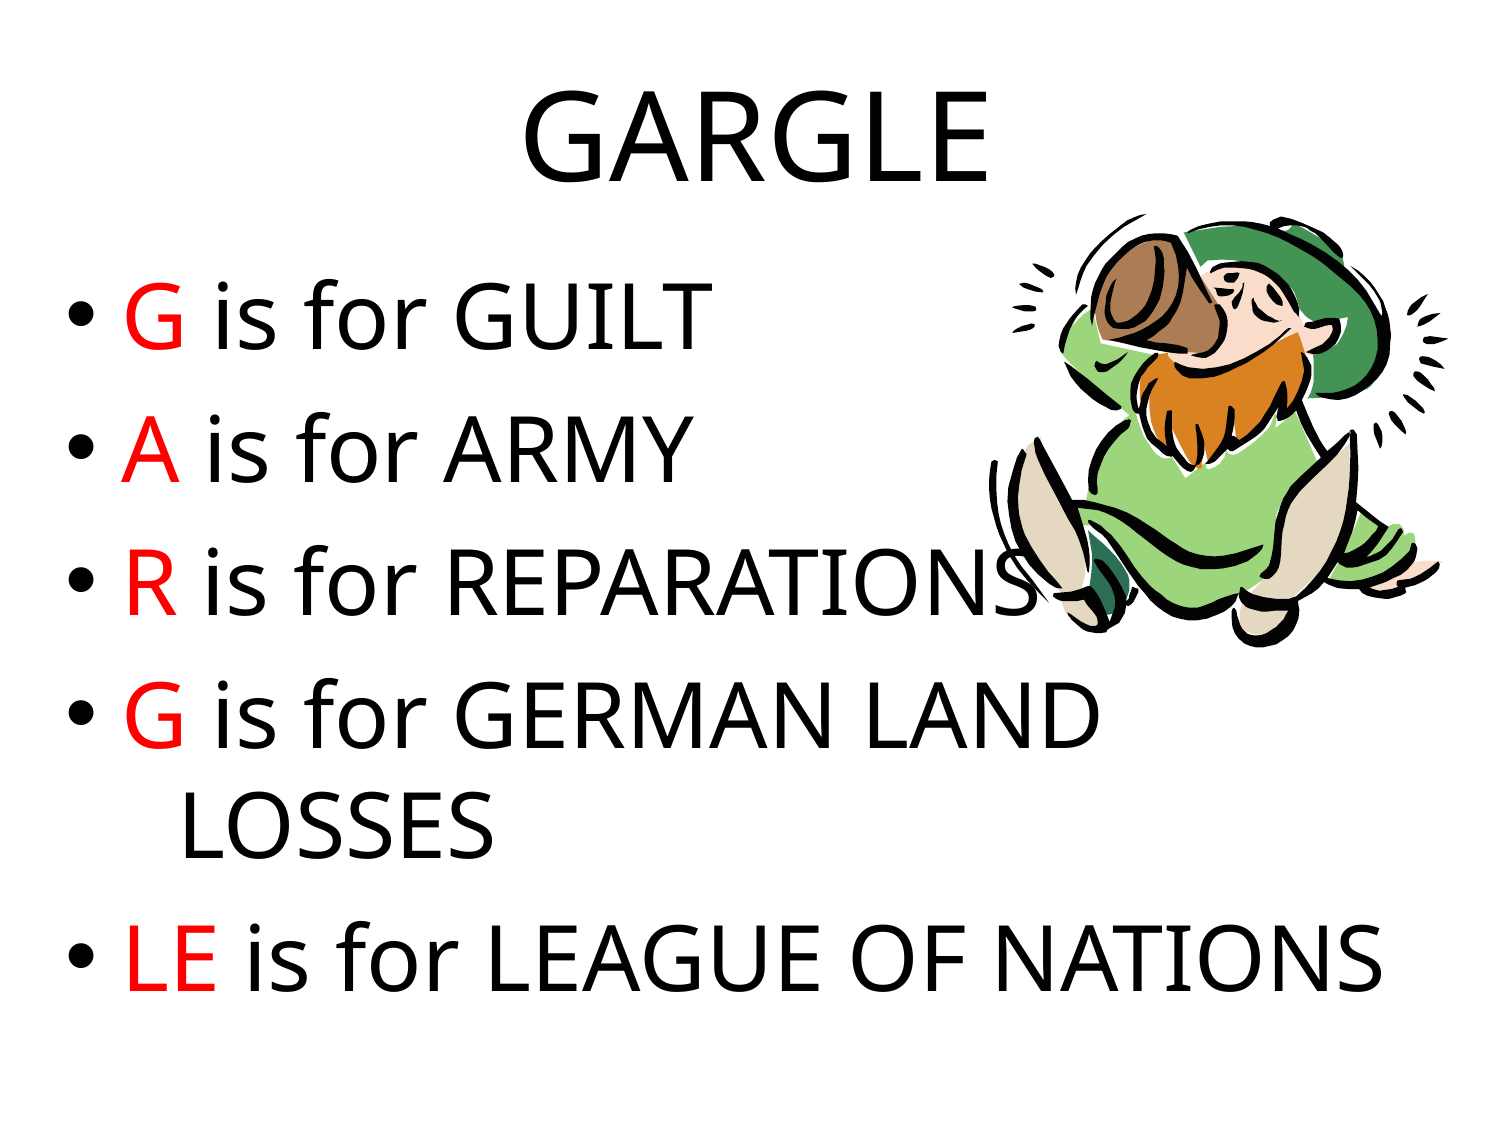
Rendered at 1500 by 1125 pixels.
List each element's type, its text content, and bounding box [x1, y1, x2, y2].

picture [987, 212, 1451, 649]
title GARGLE [50, 37, 1463, 225]
list G is for GUILT A is for ARMY R is for REPARATIONS G is for GERMAN LAND LOSSES LE is for LEAGUE OF NATIONS [50, 249, 1451, 1063]
